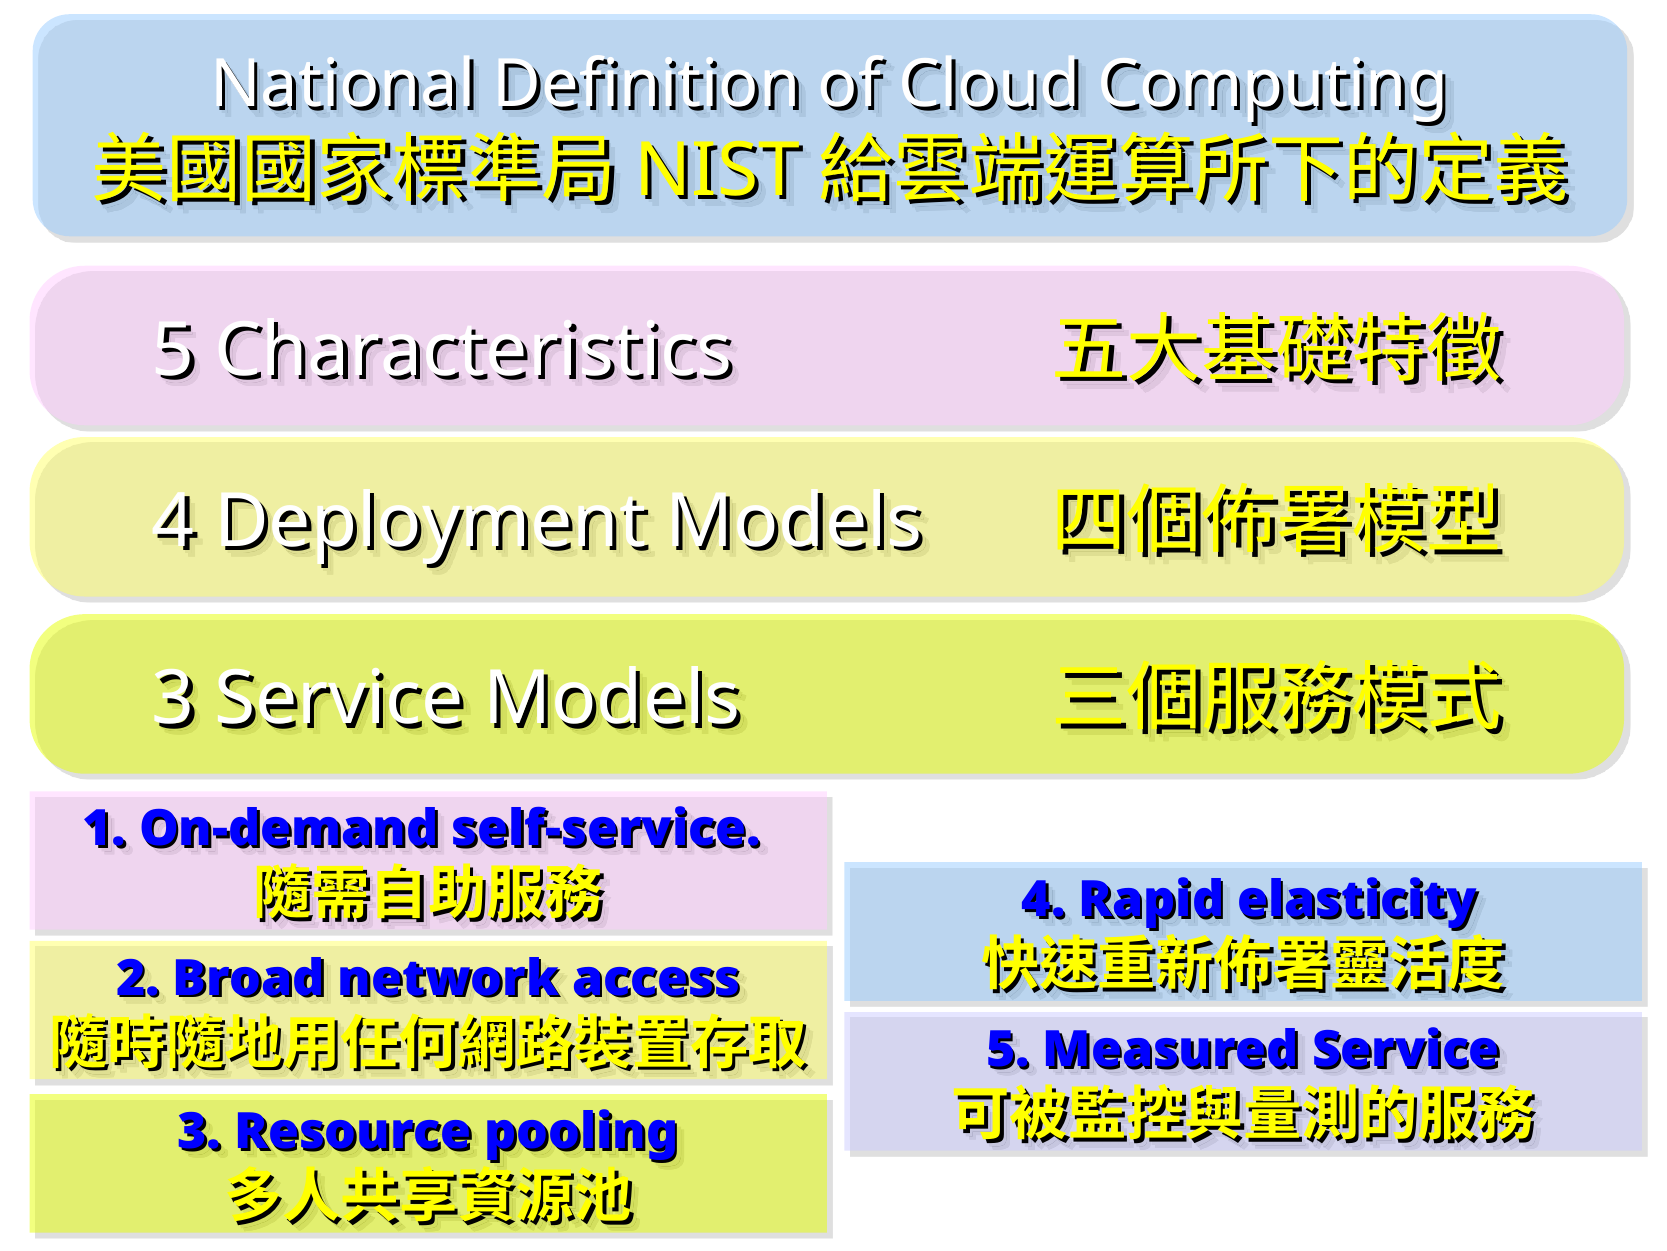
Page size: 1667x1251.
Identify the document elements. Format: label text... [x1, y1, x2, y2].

text_box 3 Service Models 三個服務模式 [29, 614, 1625, 774]
text_box 3. Resource pooling 多人共享資源池 [29, 1094, 827, 1233]
text_box 1. On-demand self-service. 隨需自助服務 [29, 791, 827, 930]
text_box 4. Rapid elasticity 快速重新佈署靈活度 [844, 862, 1642, 1001]
text_box 5 Characteristics 五大基礎特徵 [29, 265, 1625, 426]
text_box 4 Deployment Models 四個佈署模型 [29, 437, 1625, 597]
text_box 2. Broad network access 隨時隨地用任何網路裝置存取 [29, 940, 827, 1080]
text_box 5. Measured Service 可被監控與量測的服務 [844, 1012, 1642, 1151]
text_box National Definition of Cloud Computing 美國國家標準局NIST給雲端運算所下的定義 [32, 14, 1628, 237]
